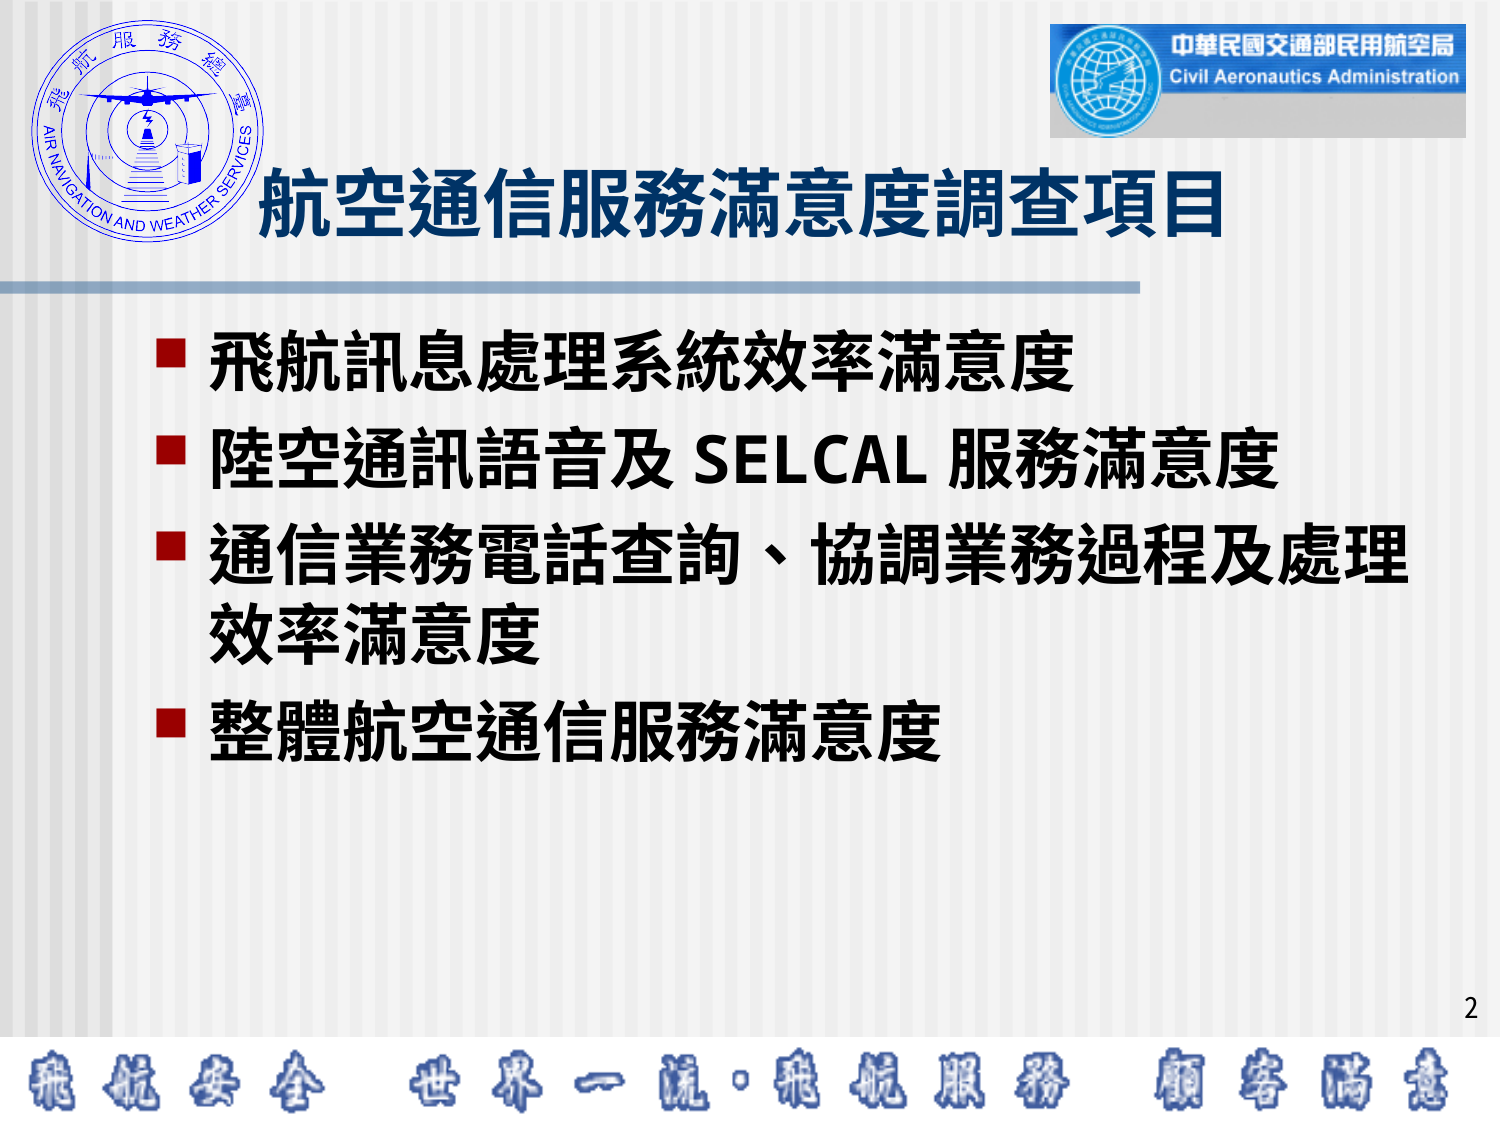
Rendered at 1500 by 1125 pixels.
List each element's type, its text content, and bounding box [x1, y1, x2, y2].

title 航空通信服務滿意度調查項目 [242, 148, 1500, 255]
list 飛航訊息處理系統效率滿意度 陸空通訊語音及SELCAL服務滿意度 通信業務電話查詢、協調業務過程及處理效率滿意度 整體航空通信服務滿意度 [137, 312, 1468, 1000]
text_box <編號> [1181, 964, 1495, 1040]
